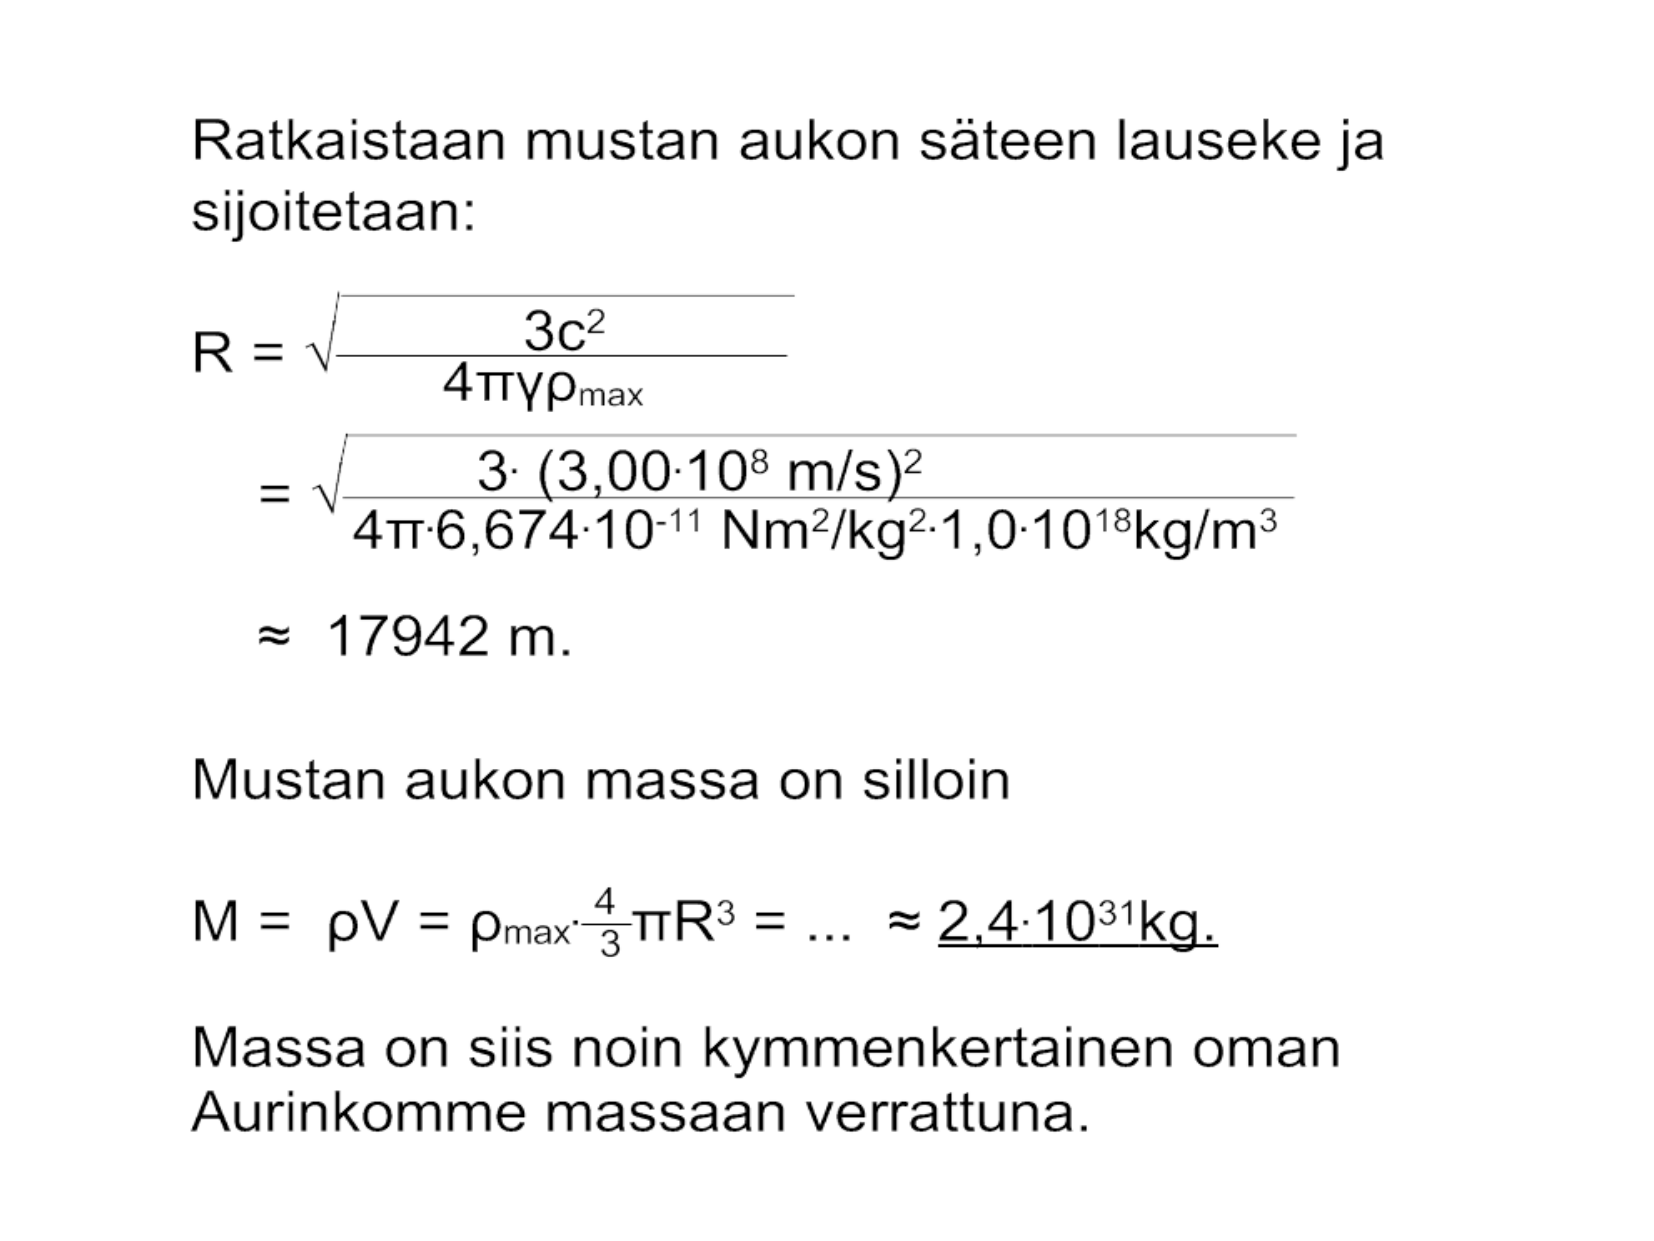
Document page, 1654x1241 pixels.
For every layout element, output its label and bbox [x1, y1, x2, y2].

picture [141, 76, 1504, 1179]
